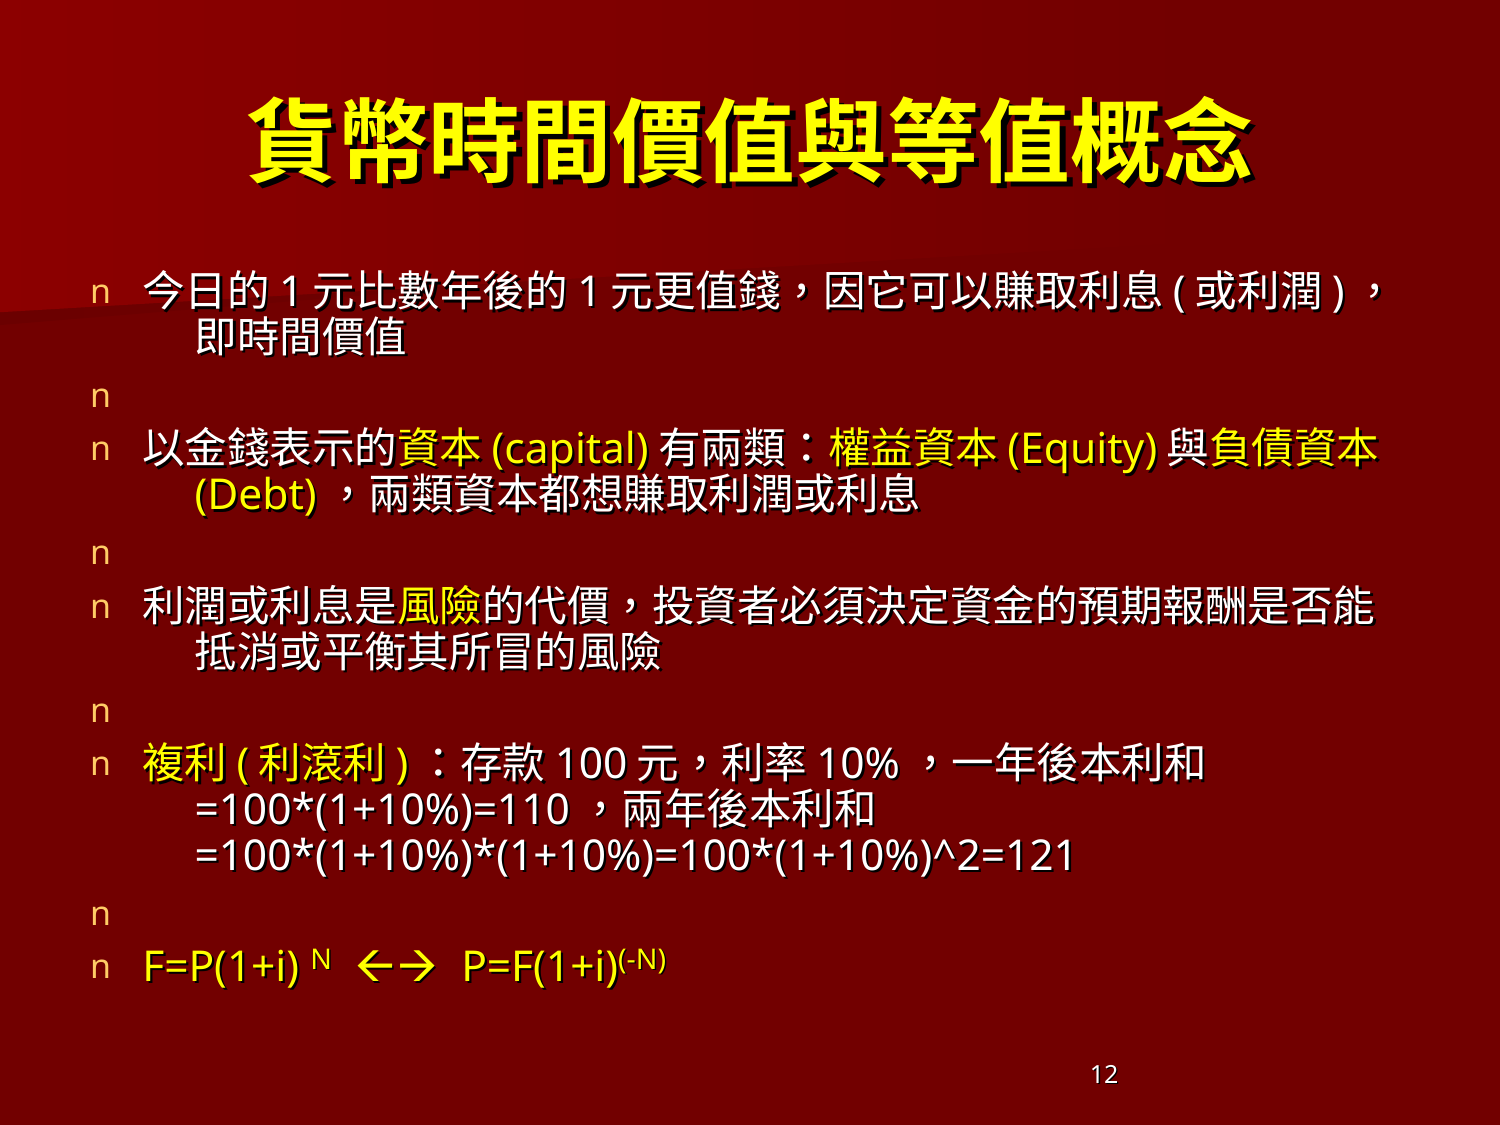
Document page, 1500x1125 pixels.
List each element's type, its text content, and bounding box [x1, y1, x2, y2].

title 貨幣時間價值與等值概念 [75, 45, 1426, 233]
text_box [1074, 1025, 1426, 1101]
list 今日的1元比數年後的1元更值錢，因它可以賺取利息(或利潤)，即時間價值 以金錢表示的資本(capital)有兩類：權益資本(Equity)與負債資本(Debt)，兩類資本都想賺取利潤或利息 利潤或利息是風險的代價，投資者必須決定資金的預期報酬是否能抵消或平衡其所冒的風險 複利(利滾利)：存款100元，利率10%，一年後本利和=100*(1+10%)=110，兩年後本利和=100*(1+10%)*(1+10%)=100*(1+10%)^2=121 F=P(1+i) N  P=F(1+i)(-N) [75, 262, 1426, 1000]
